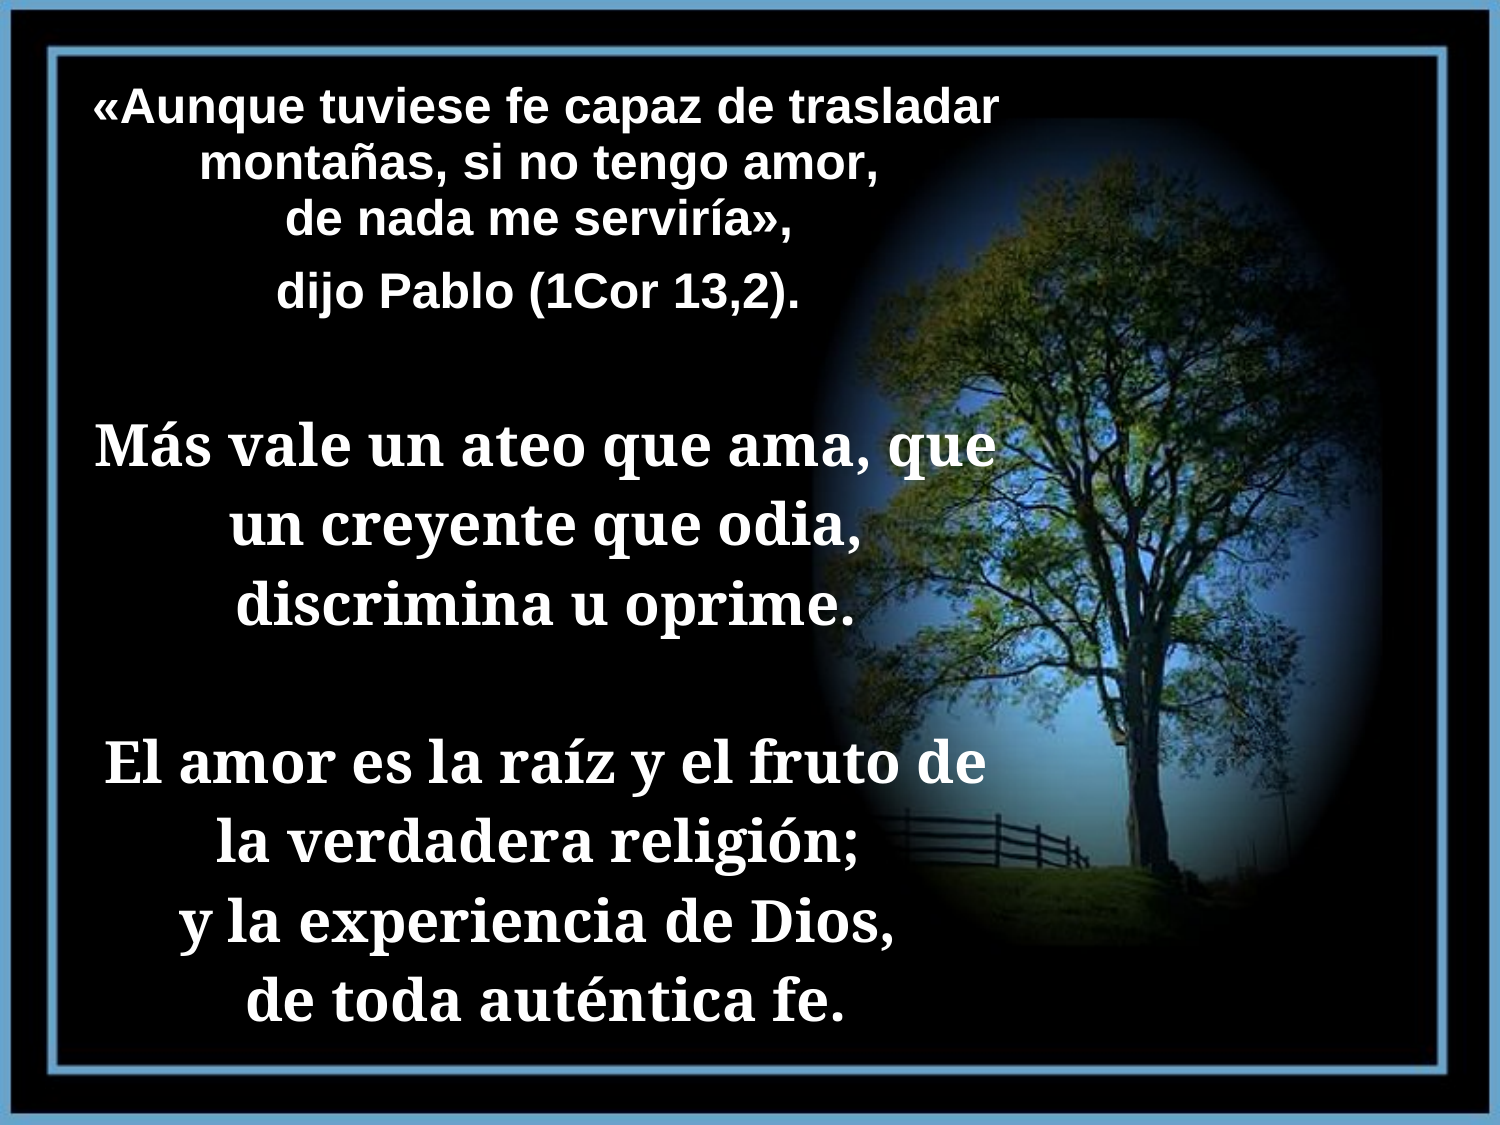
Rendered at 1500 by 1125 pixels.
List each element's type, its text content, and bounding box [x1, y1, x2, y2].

text_box «Aunque tuviese fe capaz de trasladar montañas, si no tengo amor, de nada me serviría», dijo Pablo (1Cor 13,2). Más vale un ateo que ama, que un creyente que odia, discrimina u oprime. El amor es la raíz y el fruto de la verdadera religión; y la experiencia de Dios, de toda auténtica fe. [59, 70, 1034, 1047]
picture [0, 0, 1500, 1125]
